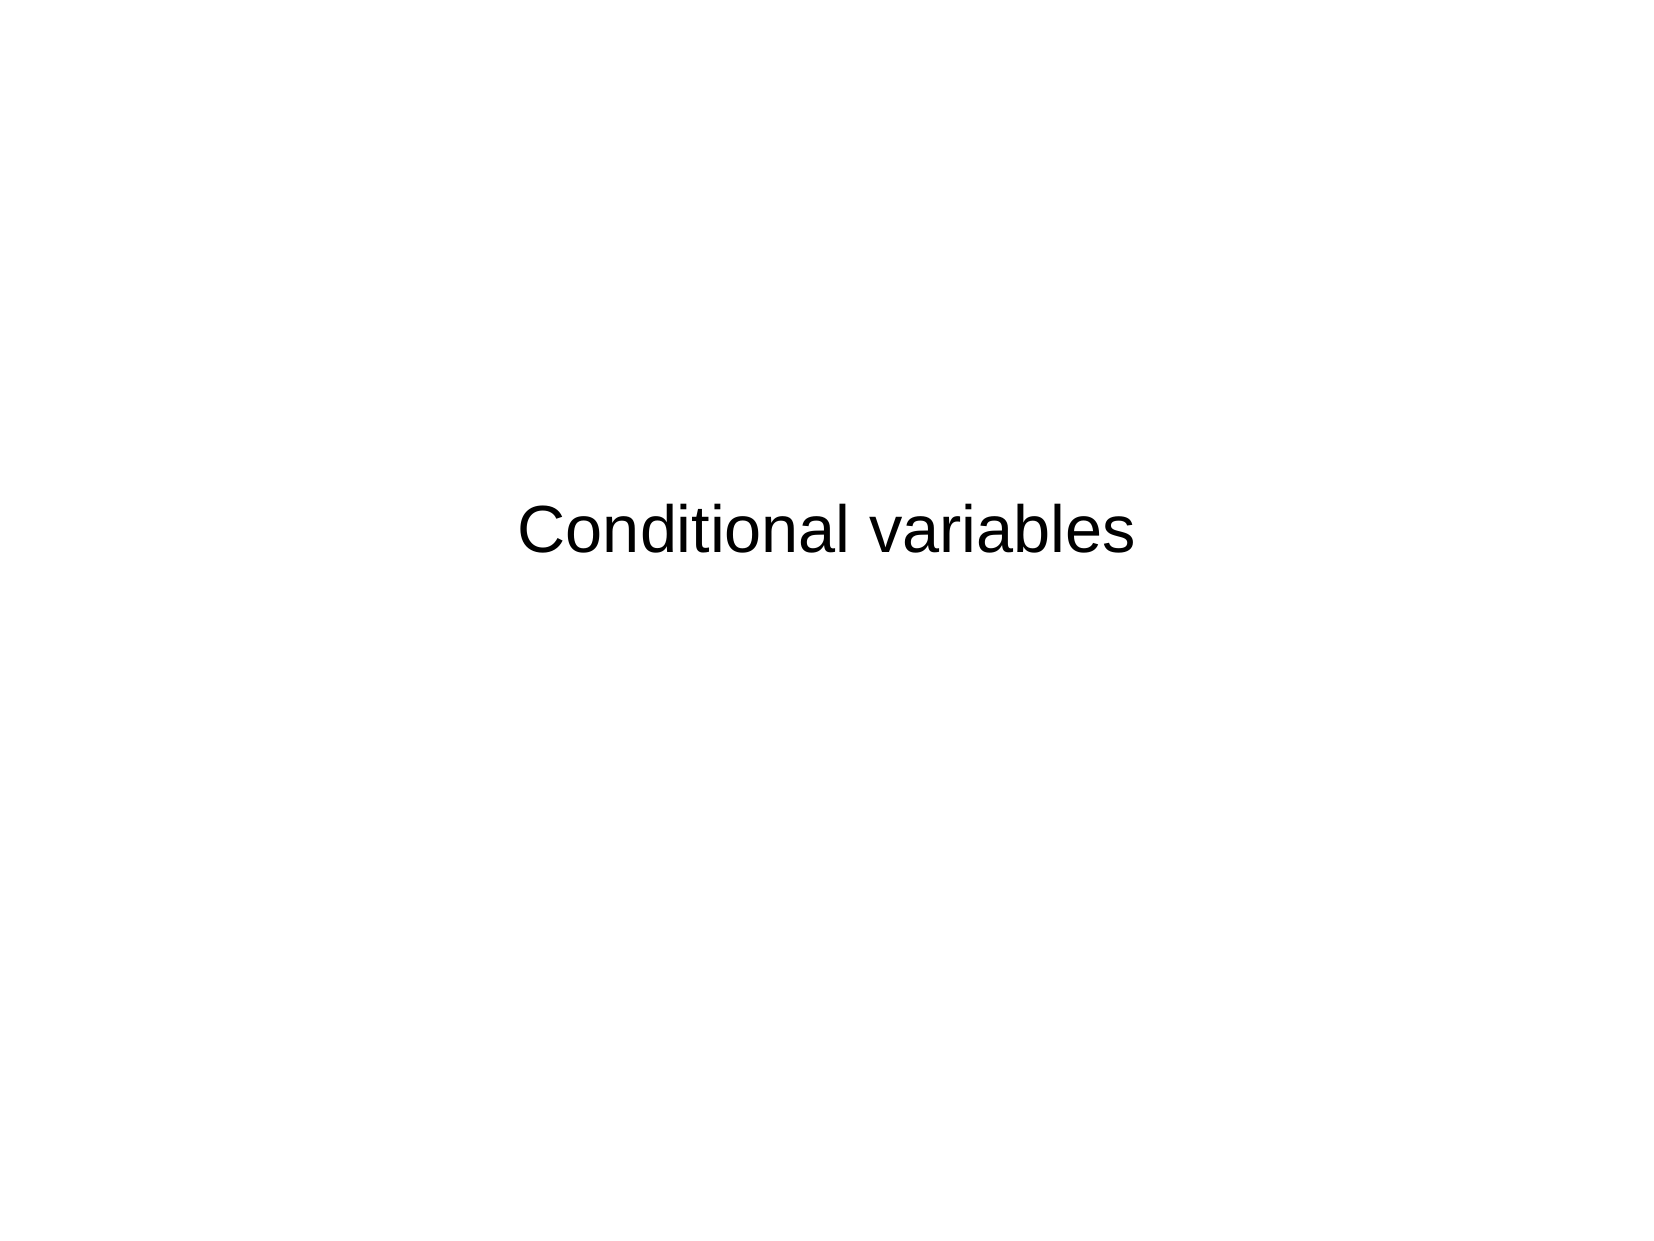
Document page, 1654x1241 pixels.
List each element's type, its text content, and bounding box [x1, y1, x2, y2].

subtitle Conditional variables [82, 49, 1571, 1010]
